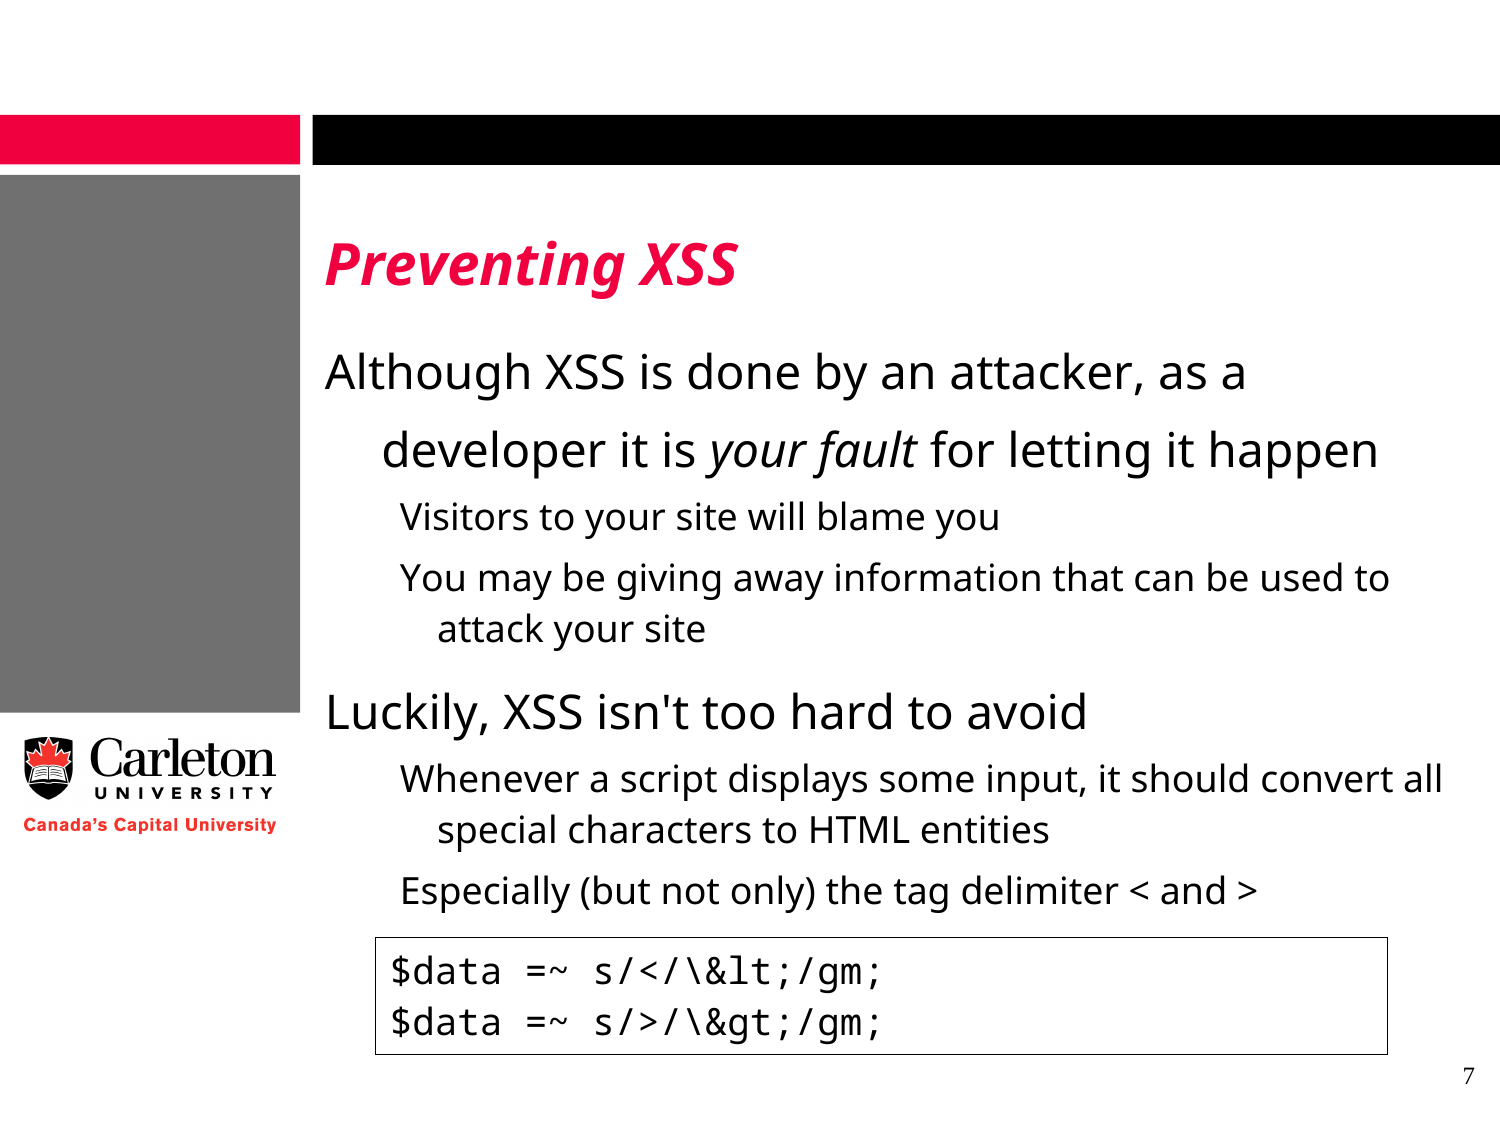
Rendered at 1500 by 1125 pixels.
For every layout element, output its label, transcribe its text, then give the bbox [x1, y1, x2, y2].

list Although XSS is done by an attacker, as a developer it is your fault for letting it happen Visitors to your site will blame you You may be giving away information that can be used to attack your site Luckily, XSS isn't too hard to avoid Whenever a script displays some input, it should convert all special characters to HTML entities Especially (but not only) the tag delimiter < and > [376, 1040, 1387, 1051]
picture [24, 737, 276, 834]
list Although XSS is done by an attacker, as a developer it is your fault for letting it happen Visitors to your site will blame you You may be giving away information that can be used to attack your site Luckily, XSS isn't too hard to avoid Whenever a script displays some input, it should convert all special characters to HTML entities Especially (but not only) the tag delimiter < and > [324, 324, 1450, 1051]
title Preventing XSS [324, 187, 1450, 324]
text_box $data =~ s/</\&lt;/gm; $data =~ s/>/\&gt;/gm; [375, 937, 1388, 1040]
